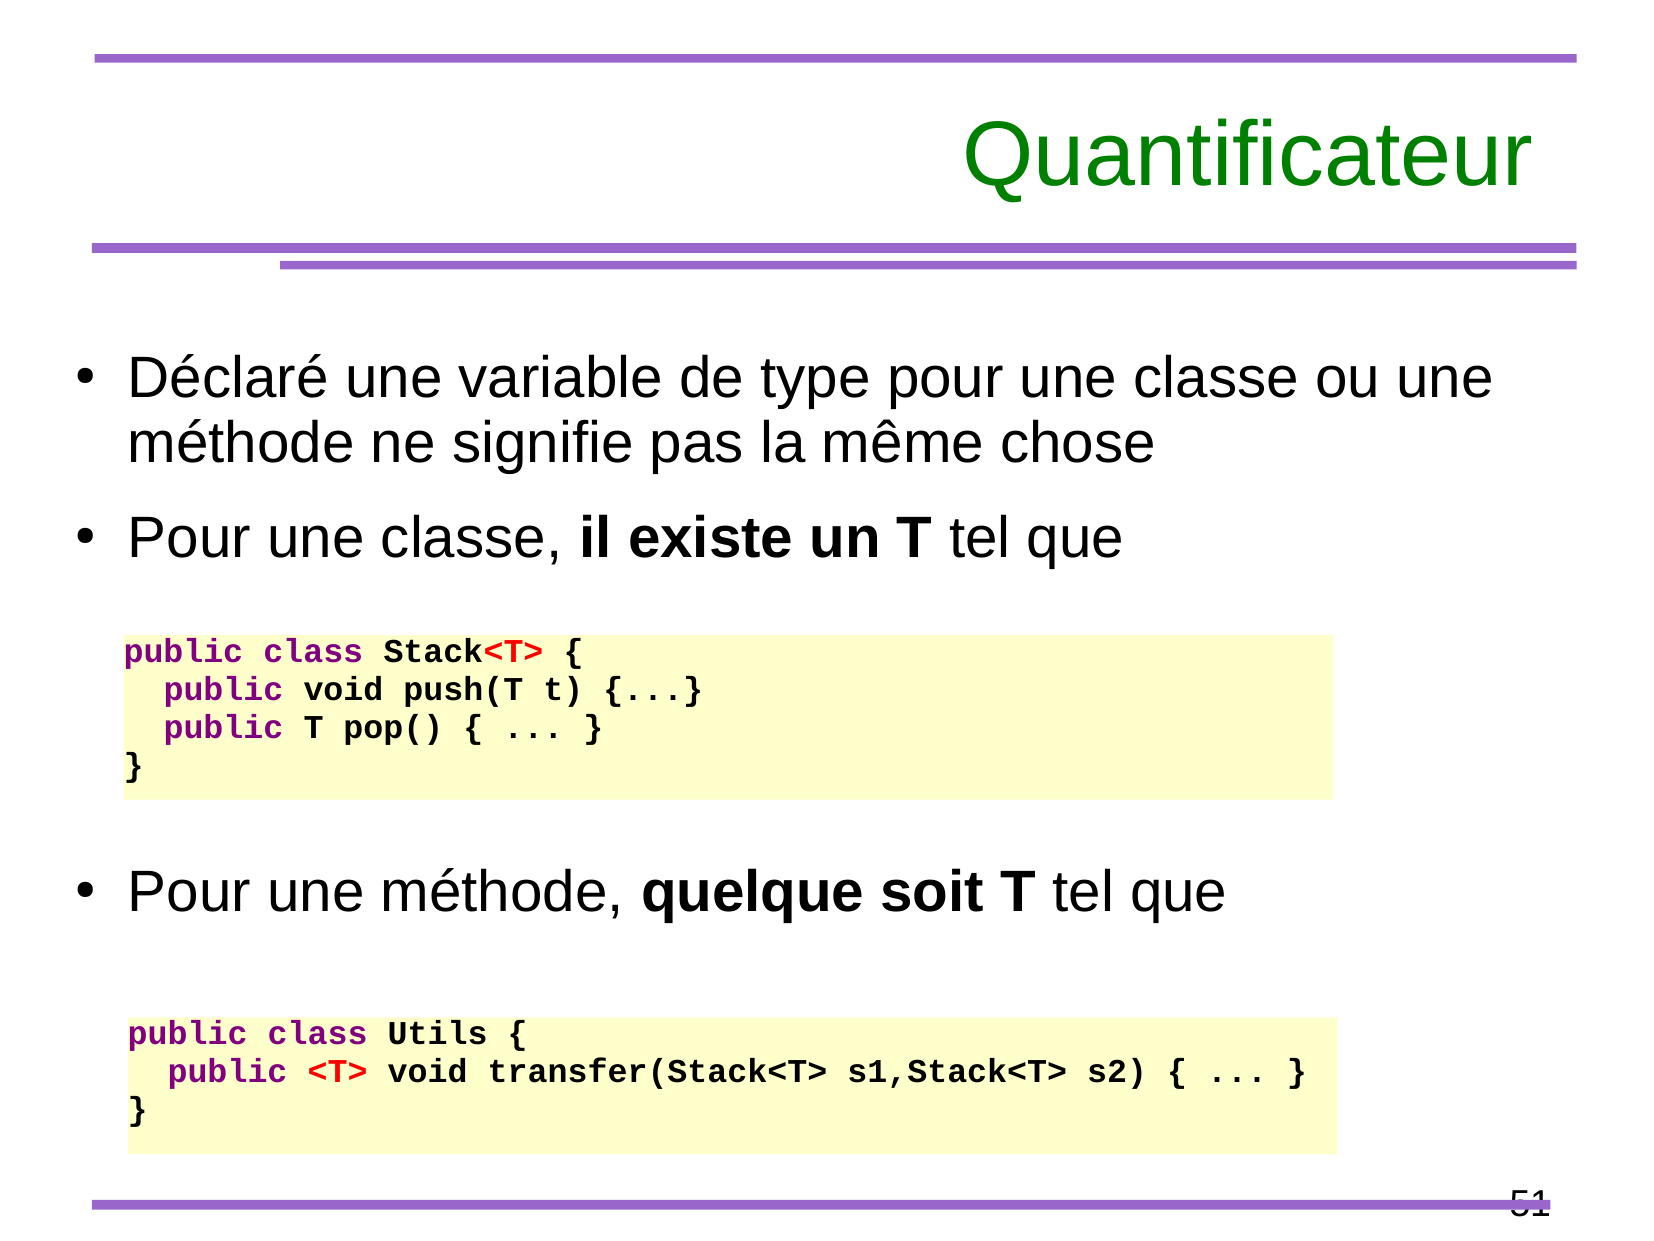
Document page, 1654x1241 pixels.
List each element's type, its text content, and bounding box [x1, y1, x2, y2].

text_box public class Stack<T> { public void push(T t) {...} public T pop() { ... } } [123, 635, 1334, 800]
text_box public class Utils { public <T> void transfer(Stack<T> s1,Stack<T> s2) { ... } } [127, 1017, 1338, 1155]
list Déclaré une variable de type pour une classe ou une méthode ne signifie pas la même chose Pour une classe, il existe un T tel que Pour une méthode, quelque soit T tel que [57, 344, 1534, 925]
title Quantificateur [121, 49, 1534, 257]
